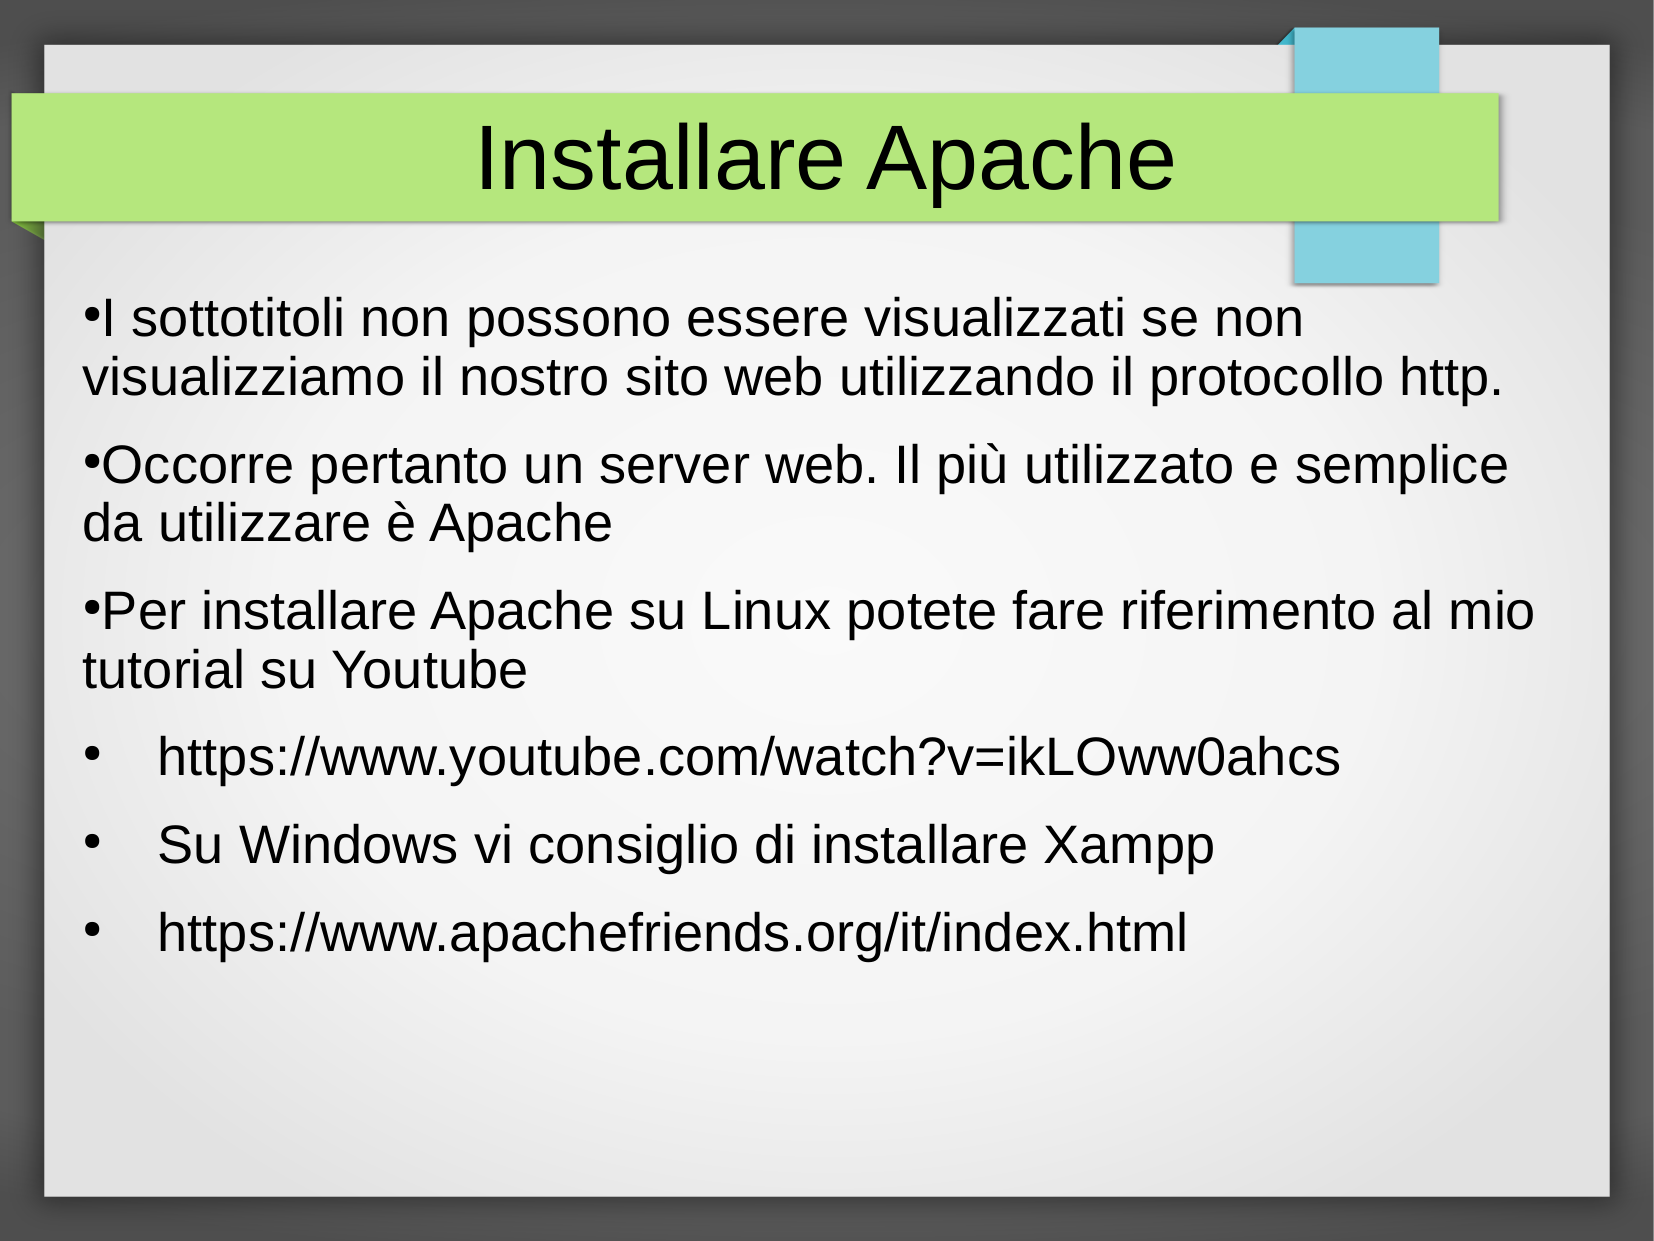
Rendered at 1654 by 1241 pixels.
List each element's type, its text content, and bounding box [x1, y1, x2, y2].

picture [0, 0, 1654, 1241]
list I sottotitoli non possono essere visualizzati se non visualizziamo il nostro sito web utilizzando il protocollo http. Occorre pertanto un server web. Il più utilizzato e semplice da utilizzare è Apache Per installare Apache su Linux potete fare riferimento al mio tutorial su Youtube https://www.youtube.com/watch?v=ikLOww0ahcs Su Windows vi consiglio di installare Xampp https://www.apachefriends.org/it/index.html [82, 290, 1571, 1010]
title Installare Apache [82, 49, 1571, 257]
